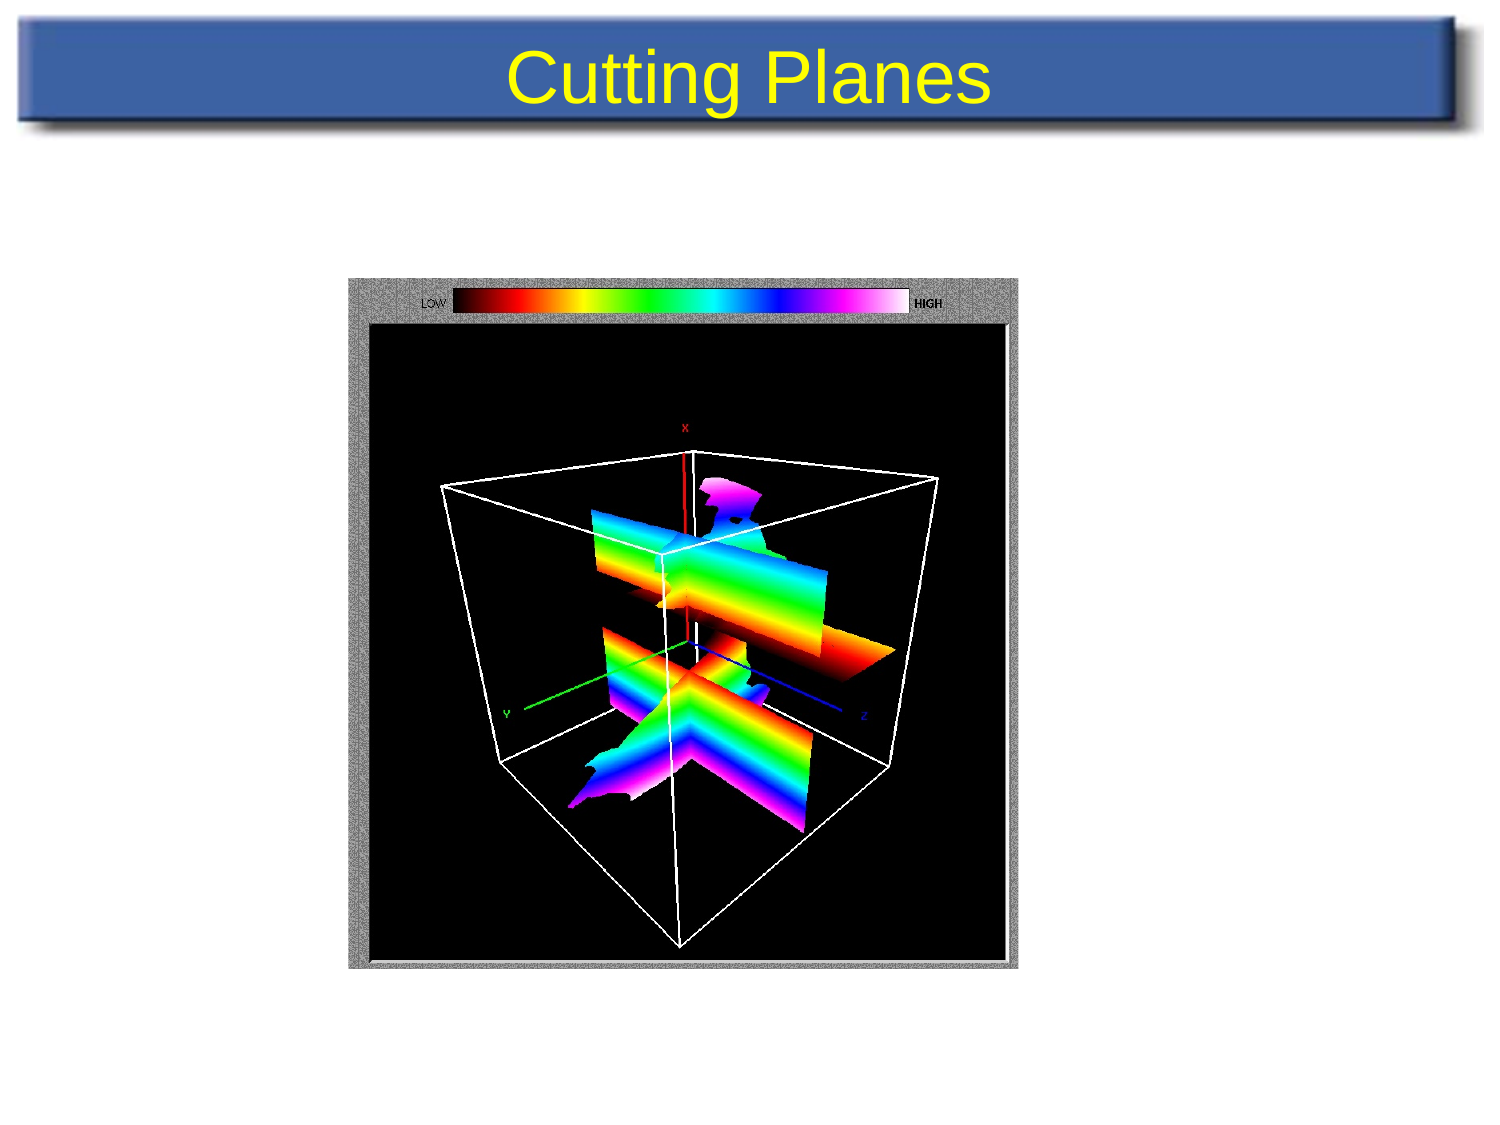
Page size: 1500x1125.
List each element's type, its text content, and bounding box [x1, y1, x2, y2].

picture [16, 13, 1484, 141]
picture [348, 278, 1019, 969]
title Cutting Planes [112, 21, 1388, 127]
